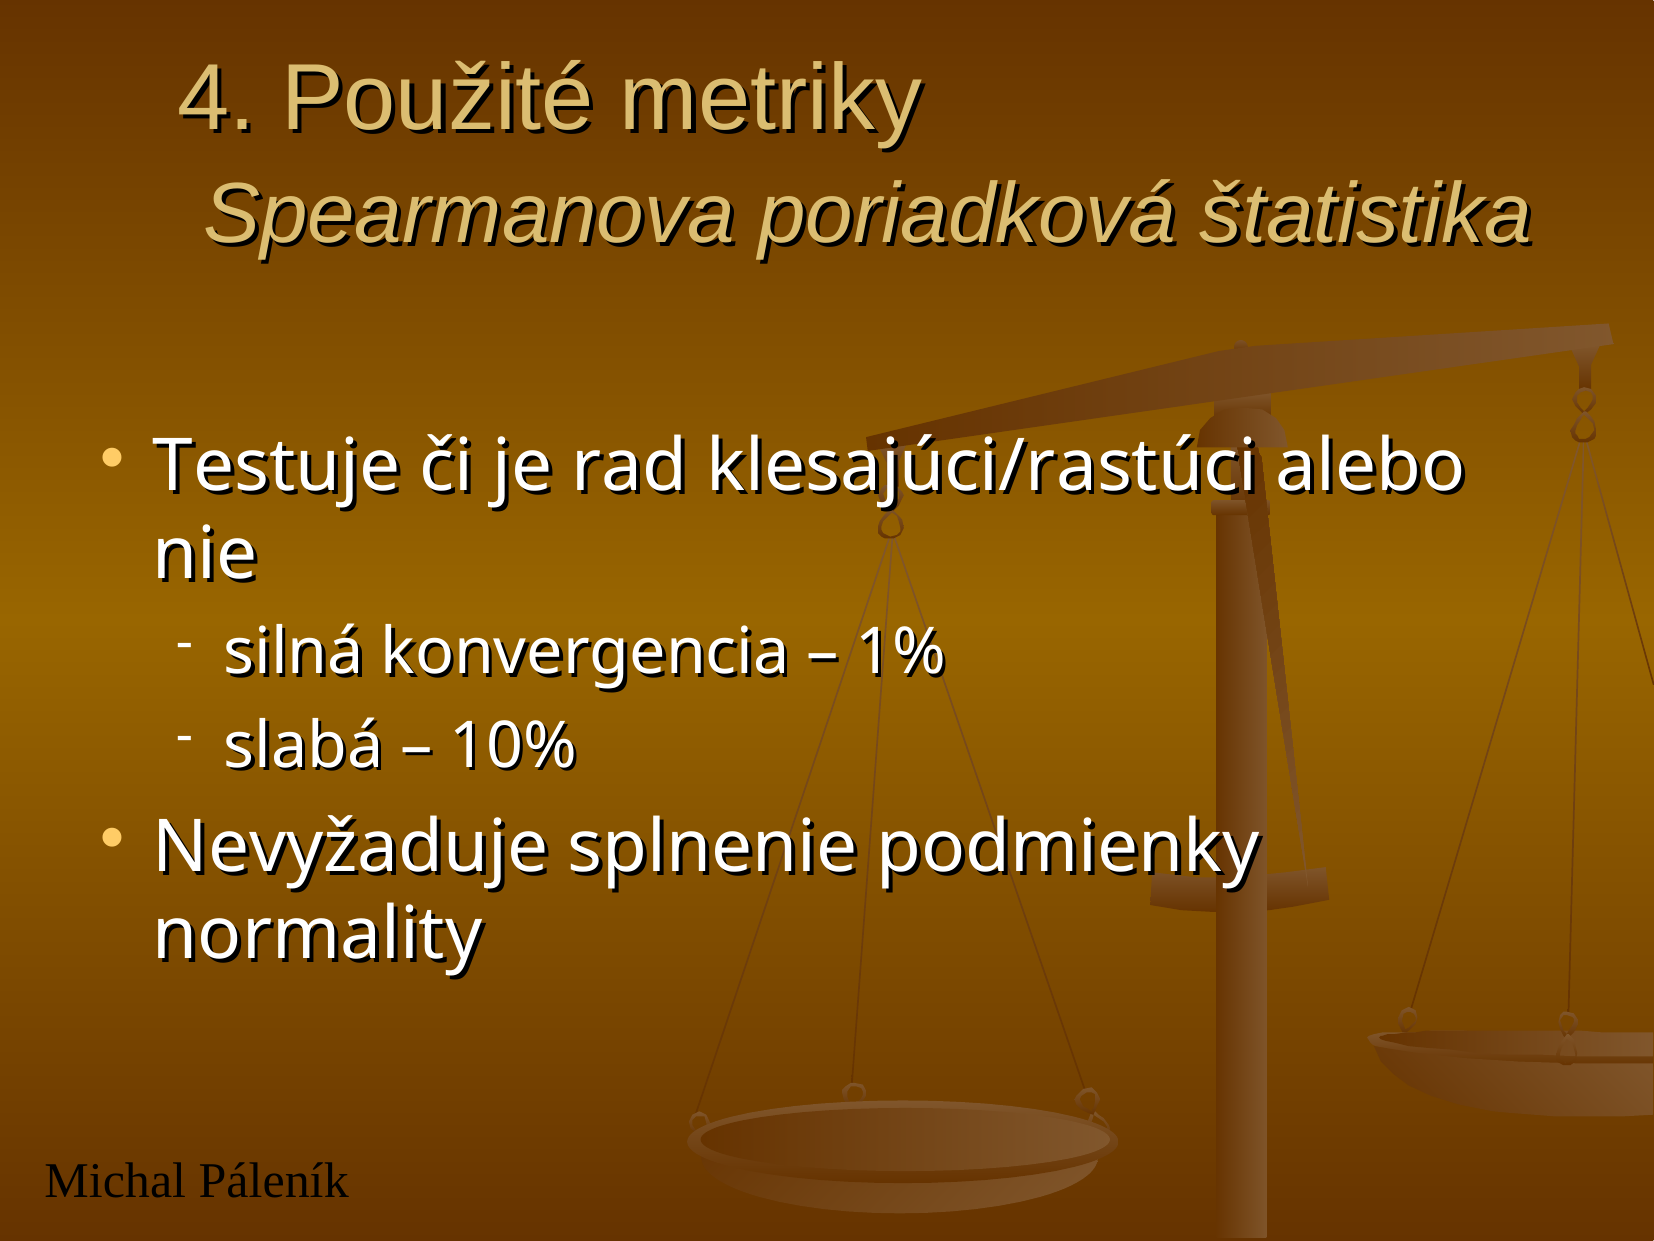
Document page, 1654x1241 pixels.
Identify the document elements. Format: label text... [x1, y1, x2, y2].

list Testuje či je rad klesajúci/rastúci alebo nie silná konvergencia – 1% slabá – 10% Nevyžaduje splnenie podmienky normality [82, 289, 1572, 1095]
title 4. Použité metriky Spearmanova poriadková štatistika [177, 13, 1619, 261]
